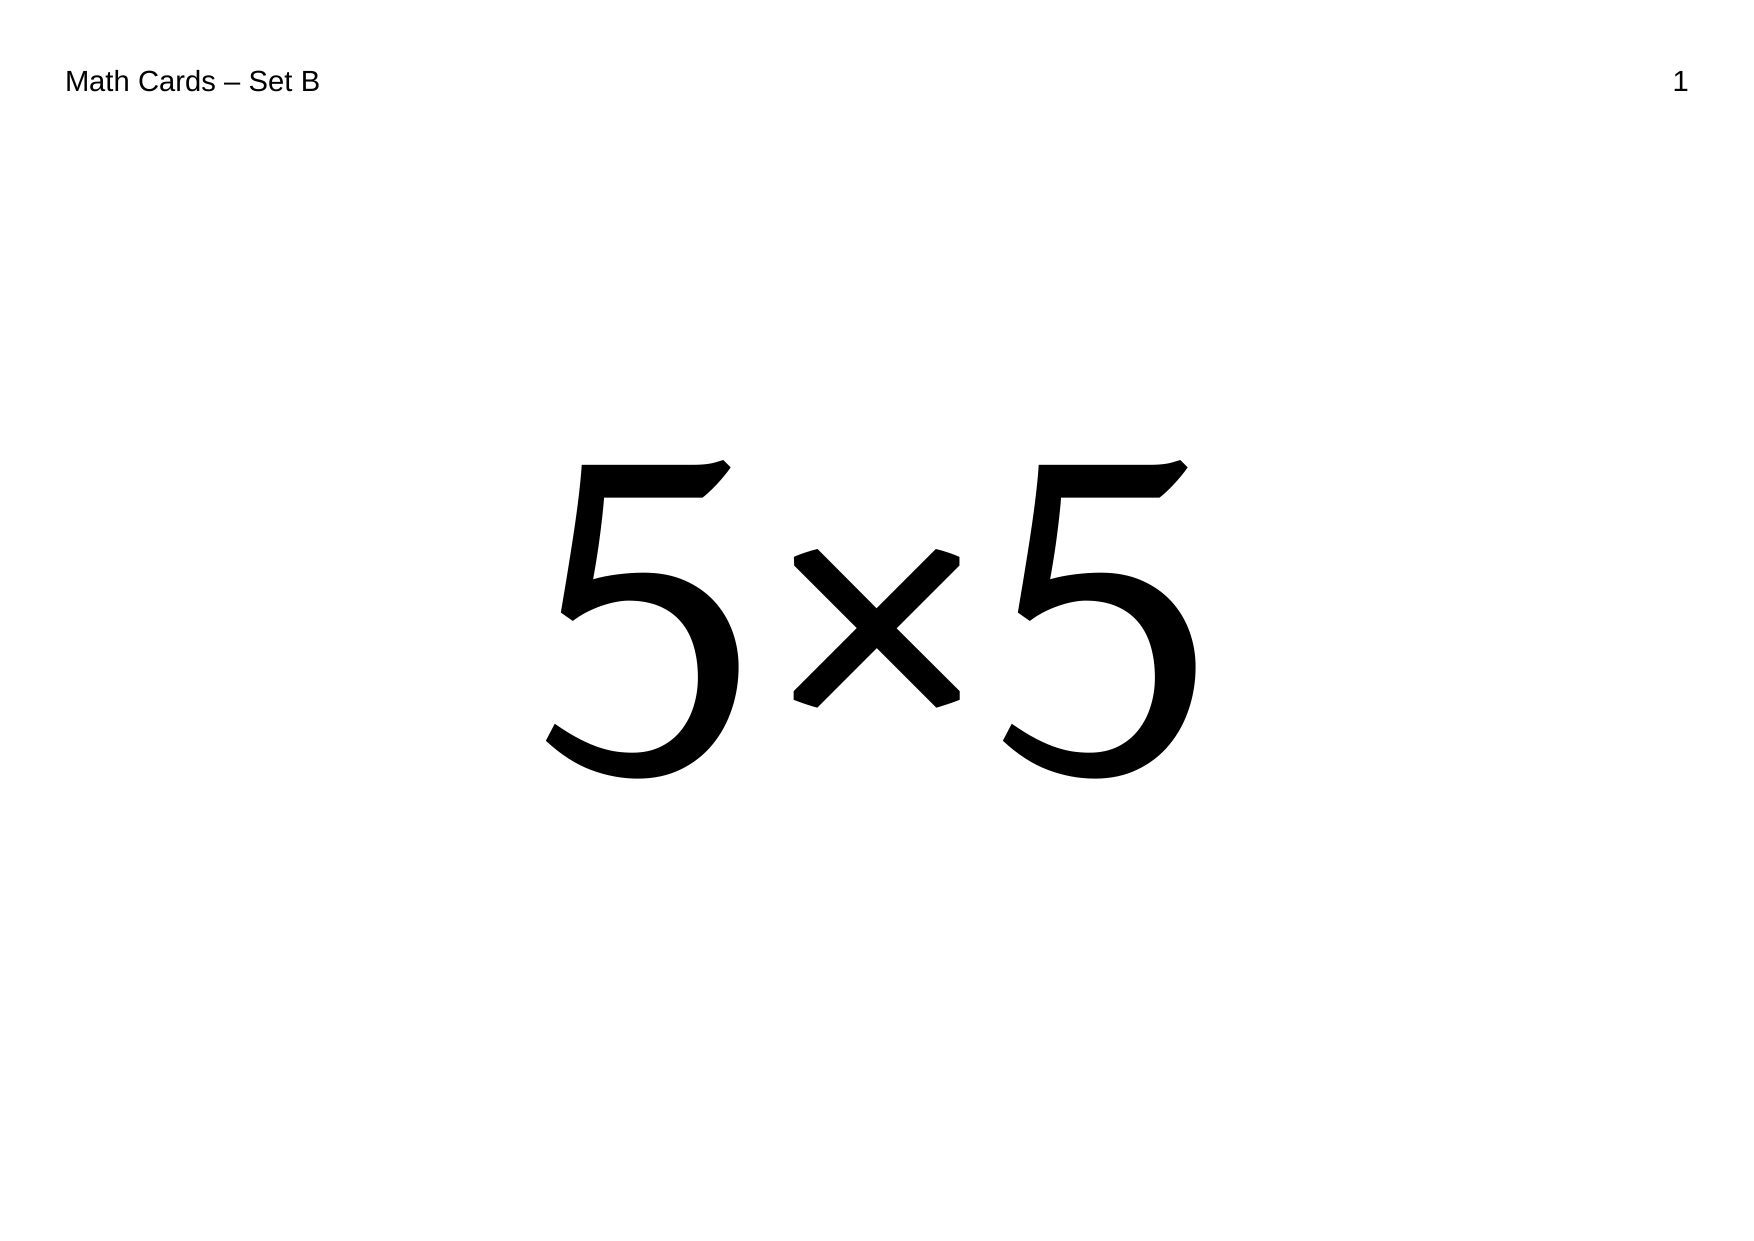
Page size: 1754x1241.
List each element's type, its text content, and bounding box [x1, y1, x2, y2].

text_box 1 [1666, 59, 1695, 104]
text_box Math Cards – Set B [59, 59, 327, 104]
text_box 5×5 [520, 318, 1235, 922]
